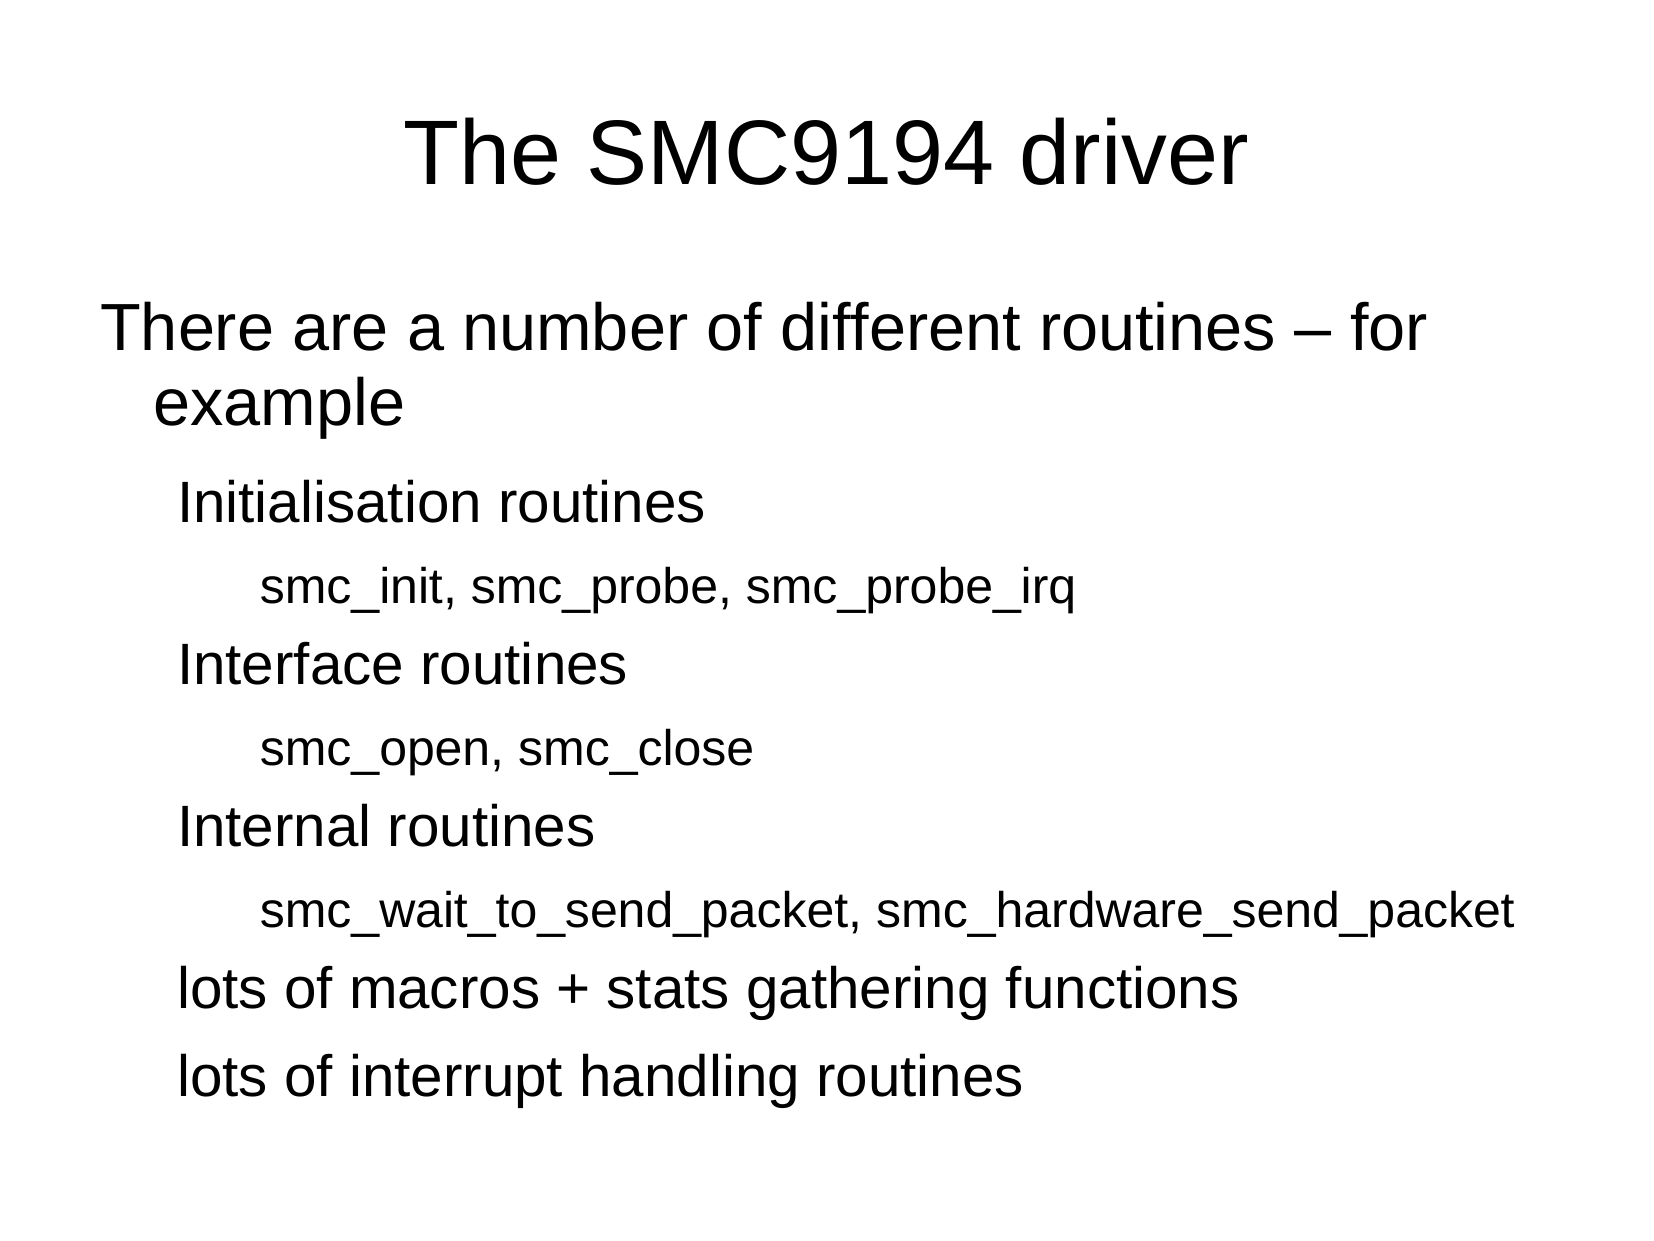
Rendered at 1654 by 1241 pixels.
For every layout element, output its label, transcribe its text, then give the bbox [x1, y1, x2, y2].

title The SMC9194 driver [82, 49, 1571, 257]
list There are a number of different routines – for example Initialisation routines smc_init, smc_probe, smc_probe_irq Interface routines smc_open, smc_close Internal routines smc_wait_to_send_packet, smc_hardware_send_packet lots of macros + stats gathering functions lots of interrupt handling routines [82, 290, 1571, 1183]
